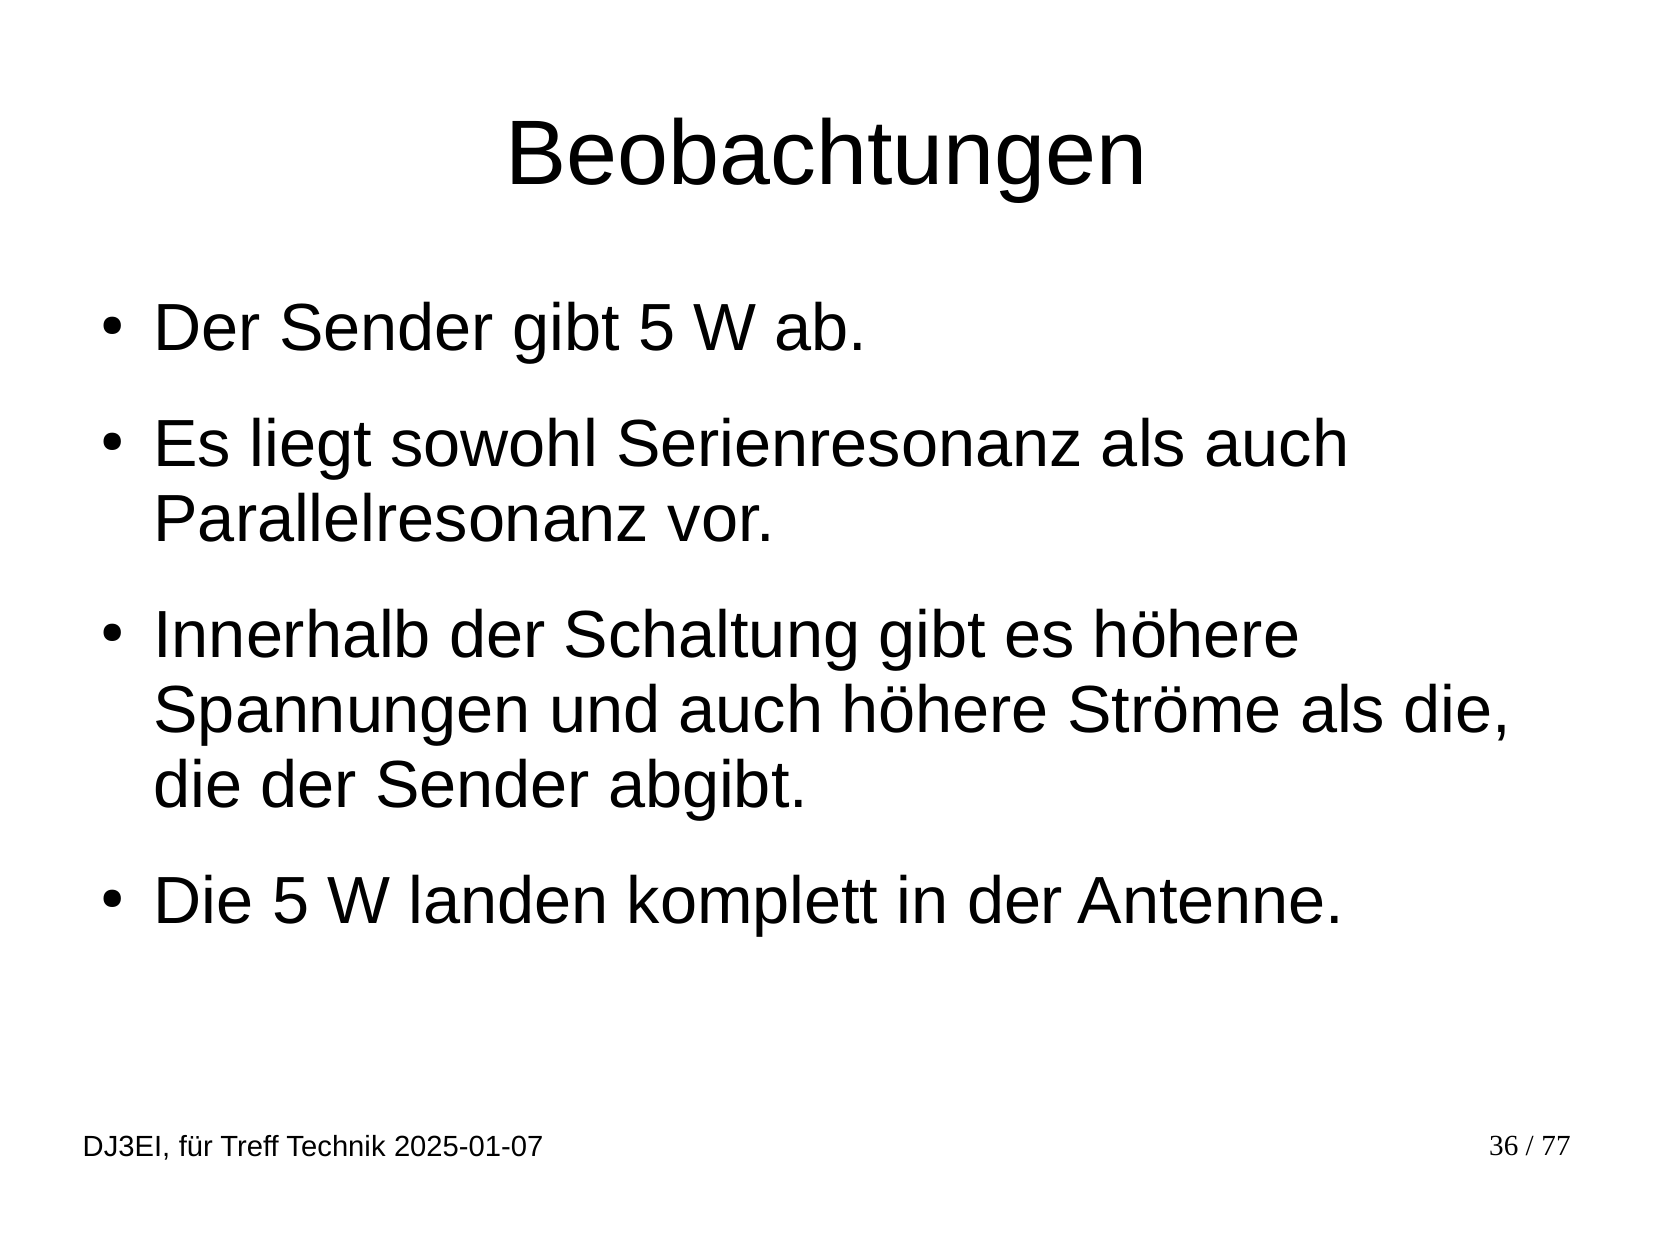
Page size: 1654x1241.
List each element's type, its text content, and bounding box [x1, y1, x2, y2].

title Beobachtungen [82, 49, 1571, 257]
list Der Sender gibt 5 W ab. Es liegt sowohl Serienresonanz als auch Parallelresonanz vor. Innerhalb der Schaltung gibt es höhere Spannungen und auch höhere Ströme als die, die der Sender abgibt. Die 5 W landen komplett in der Antenne. [82, 290, 1571, 1063]
